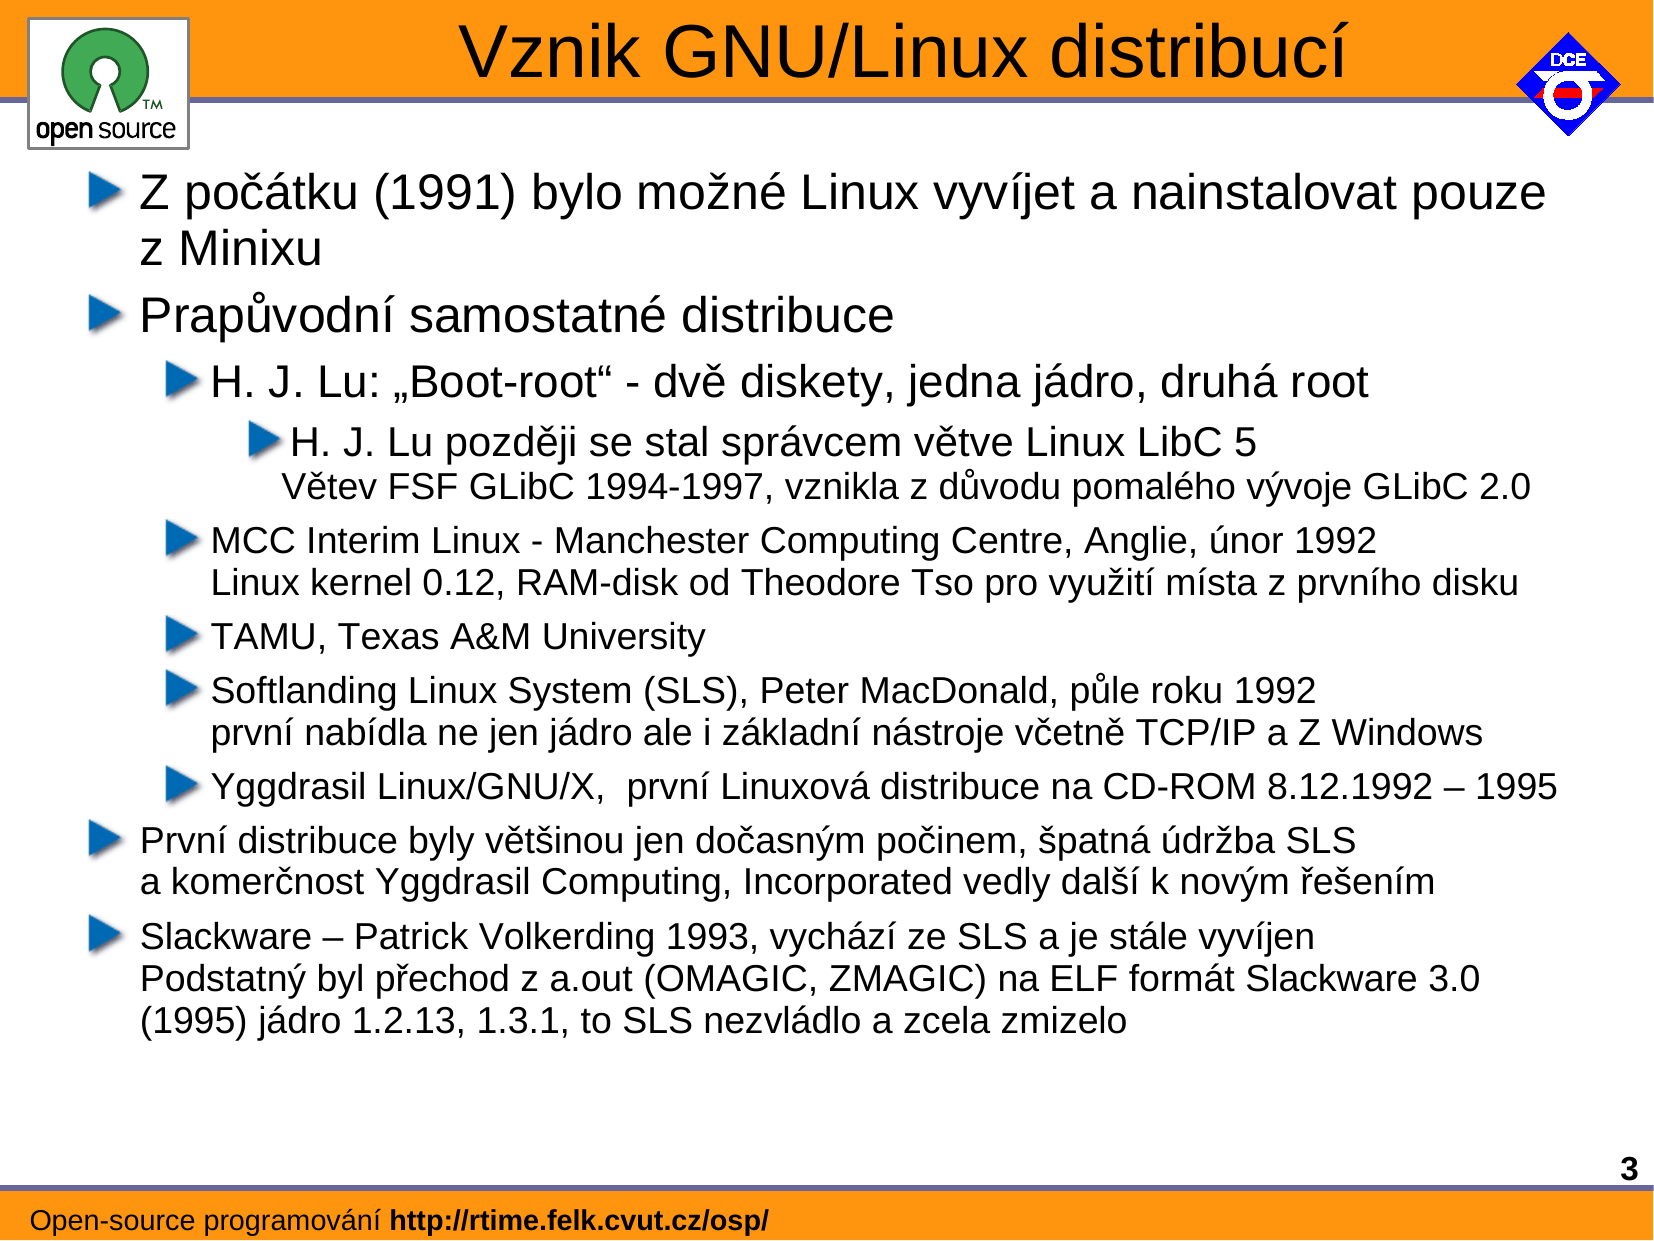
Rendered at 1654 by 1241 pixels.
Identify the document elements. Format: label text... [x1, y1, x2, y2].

list Z počátku (1991) bylo možné Linux vyvíjet a nainstalovat pouze z Minixu Prapůvodní samostatné distribuce H. J. Lu: „Boot-root“ - dvě diskety, jedna jádro, druhá root H. J. Lu později se stal správcem větve Linux LibC 5 Větev FSF GLibC 1994-1997, vznikla z důvodu pomalého vývoje GLibC 2.0 MCC Interim Linux - Manchester Computing Centre, Anglie, únor 1992 Linux kernel 0.12, RAM-disk od Theodore Tso pro využití místa z prvního disku TAMU, Texas A&M University Softlanding Linux System (SLS), Peter MacDonald, půle roku 1992 první nabídla ne jen jádro ale i základní nástroje včetně TCP/IP a Z Windows Yggdrasil Linux/GNU/X, první Linuxová distribuce na CD-ROM 8.12.1992 – 1995 První distribuce byly většinou jen dočasným počinem, špatná údržba SLS a komerčnost Yggdrasil Computing, Incorporated vedly další k novým řešením Slackware – Patrick Volkerding 1993, vychází ze SLS a je stále vyvíjen Podstatný byl přechod z a.out (OMAGIC, ZMAGIC) na ELF formát Slackware 3.0 (1995) jádro 1.2.13, 1.3.1, to SLS nezvládlo a zcela zmizelo [68, 164, 1592, 1126]
title Vznik GNU/Linux distribucí [178, 4, 1631, 98]
